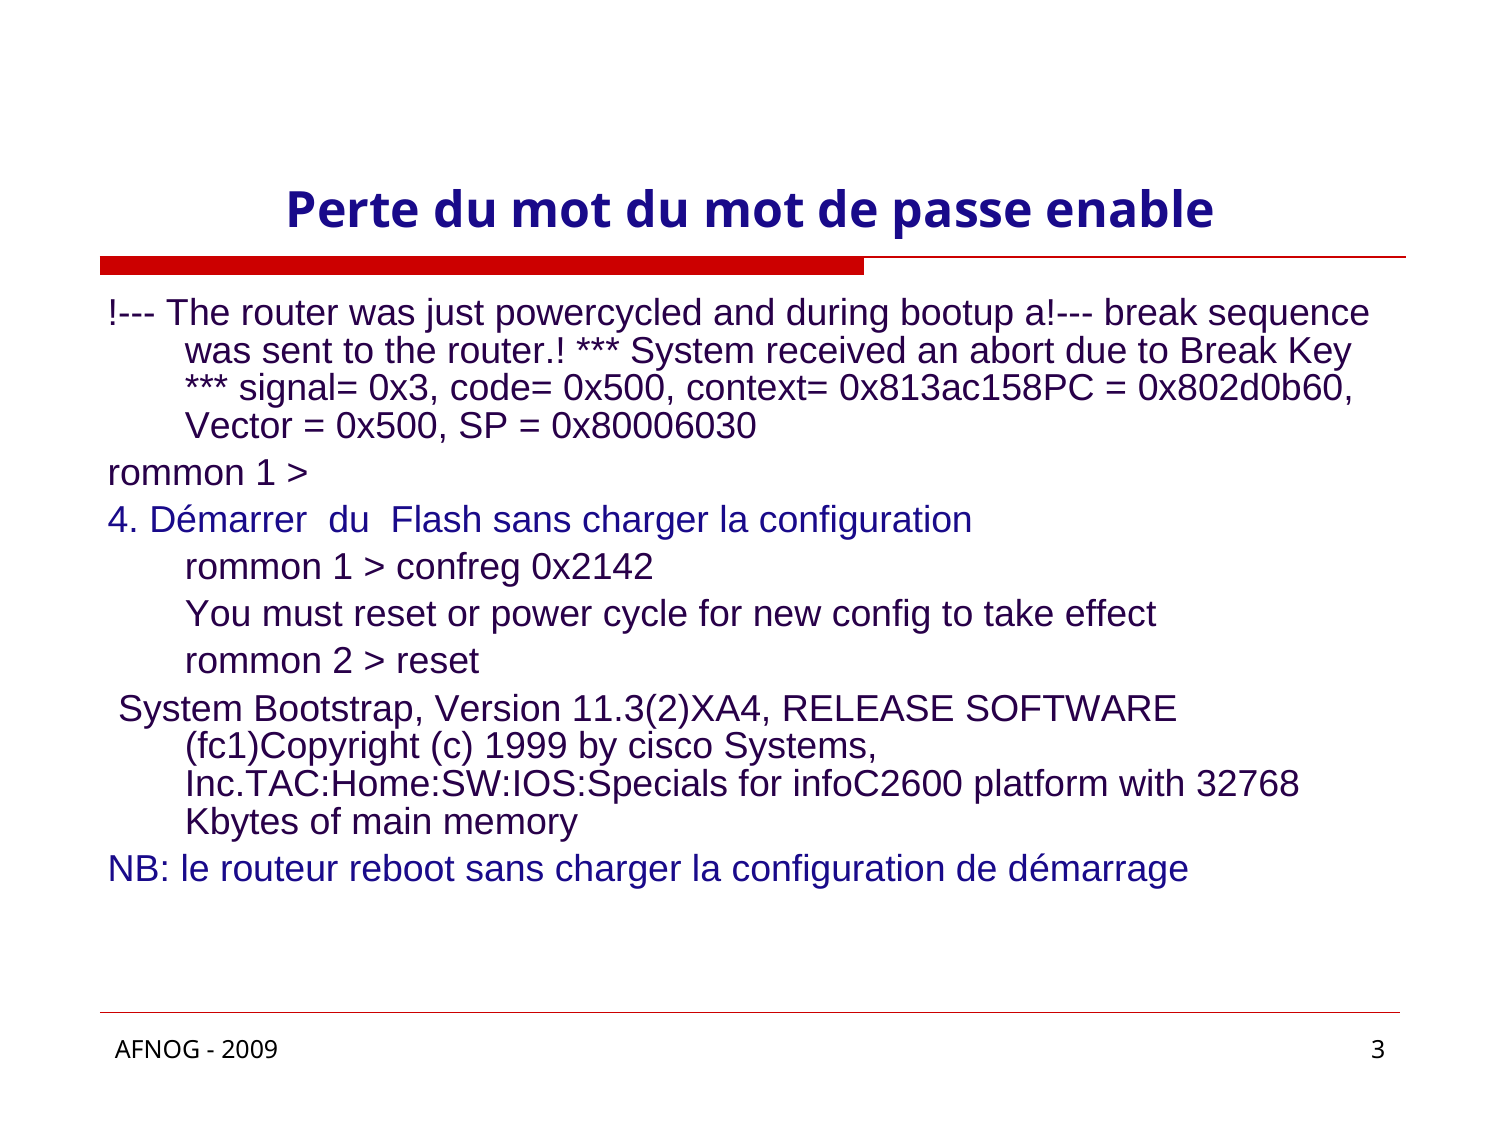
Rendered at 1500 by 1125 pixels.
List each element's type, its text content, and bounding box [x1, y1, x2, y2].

title Perte du mot du mot de passe enable [94, 49, 1407, 250]
list !--- The router was just powercycled and during bootup a!--- break sequence was sent to the router.! *** System received an abort due to Break Key *** signal= 0x3, code= 0x500, context= 0x813ac158PC = 0x802d0b60, Vector = 0x500, SP = 0x80006030 rommon 1 > 4. Démarrer du Flash sans charger la configuration rommon 1 > confreg 0x2142 You must reset or power cycle for new config to take effect rommon 2 > reset System Bootstrap, Version 11.3(2)XA4, RELEASE SOFTWARE (fc1)Copyright (c) 1999 by cisco Systems, Inc.TAC:Home:SW:IOS:Specials for infoC2600 platform with 32768 Kbytes of main memory NB: le routeur reboot sans charger la configuration de démarrage [92, 287, 1406, 988]
